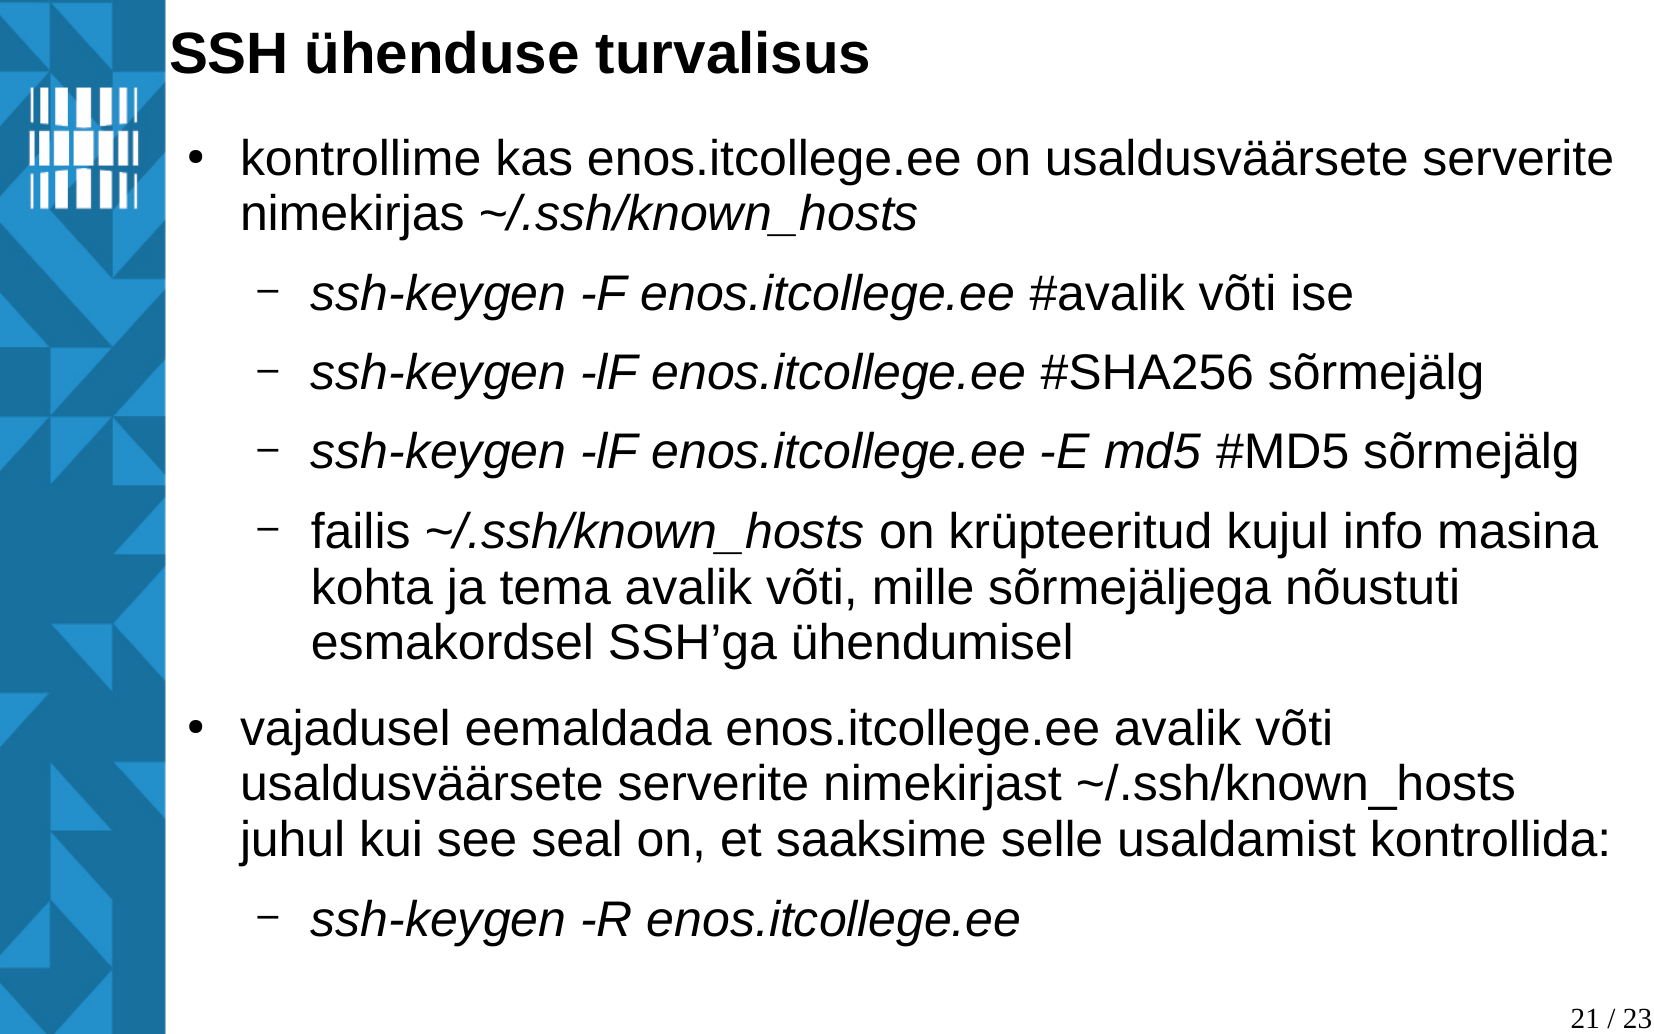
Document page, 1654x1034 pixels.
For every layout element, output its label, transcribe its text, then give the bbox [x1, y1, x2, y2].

title SSH ühenduse turvalisus [169, 11, 1571, 95]
list kontrollime kas enos.itcollege.ee on usaldusväärsete serverite nimekirjas ~/.ssh/known_hosts ssh-keygen -F enos.itcollege.ee #avalik võti ise ssh-keygen -lF enos.itcollege.ee #SHA256 sõrmejälg ssh-keygen -lF enos.itcollege.ee -E md5 #MD5 sõrmejälg failis ~/.ssh/known_hosts on krüpteeritud kujul info masina kohta ja tema avalik võti, mille sõrmejäljega nõustuti esmakordsel SSH’ga ühendumisel vajadusel eemaldada enos.itcollege.ee avalik võti usaldusväärsete serverite nimekirjast ~/.ssh/known_hosts juhul kui see seal on, et saaksime selle usaldamist kontrollida: ssh-keygen -R enos.itcollege.ee [169, 129, 1630, 997]
